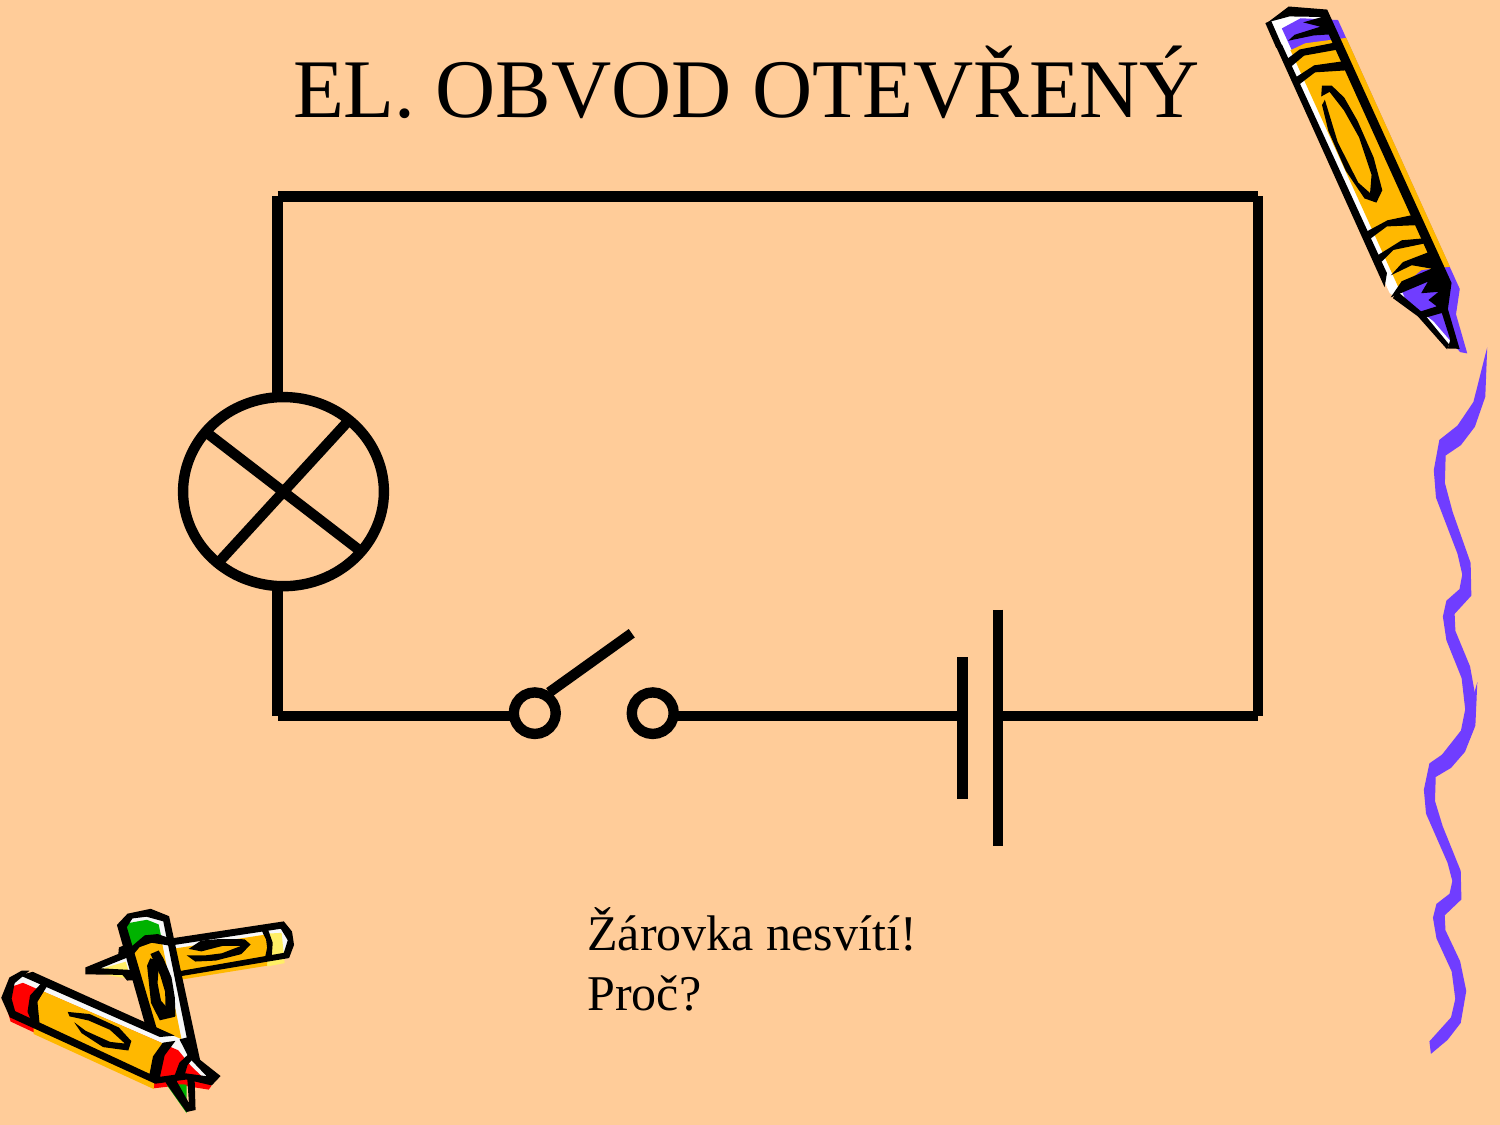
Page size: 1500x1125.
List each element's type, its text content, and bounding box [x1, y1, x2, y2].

title EL. OBVOD OTEVŘENÝ [183, 28, 1311, 144]
text_box Žárovka nesvítí! Proč? [572, 893, 999, 1029]
text_box [513, 692, 556, 734]
text_box [631, 692, 674, 734]
text_box [183, 397, 384, 587]
